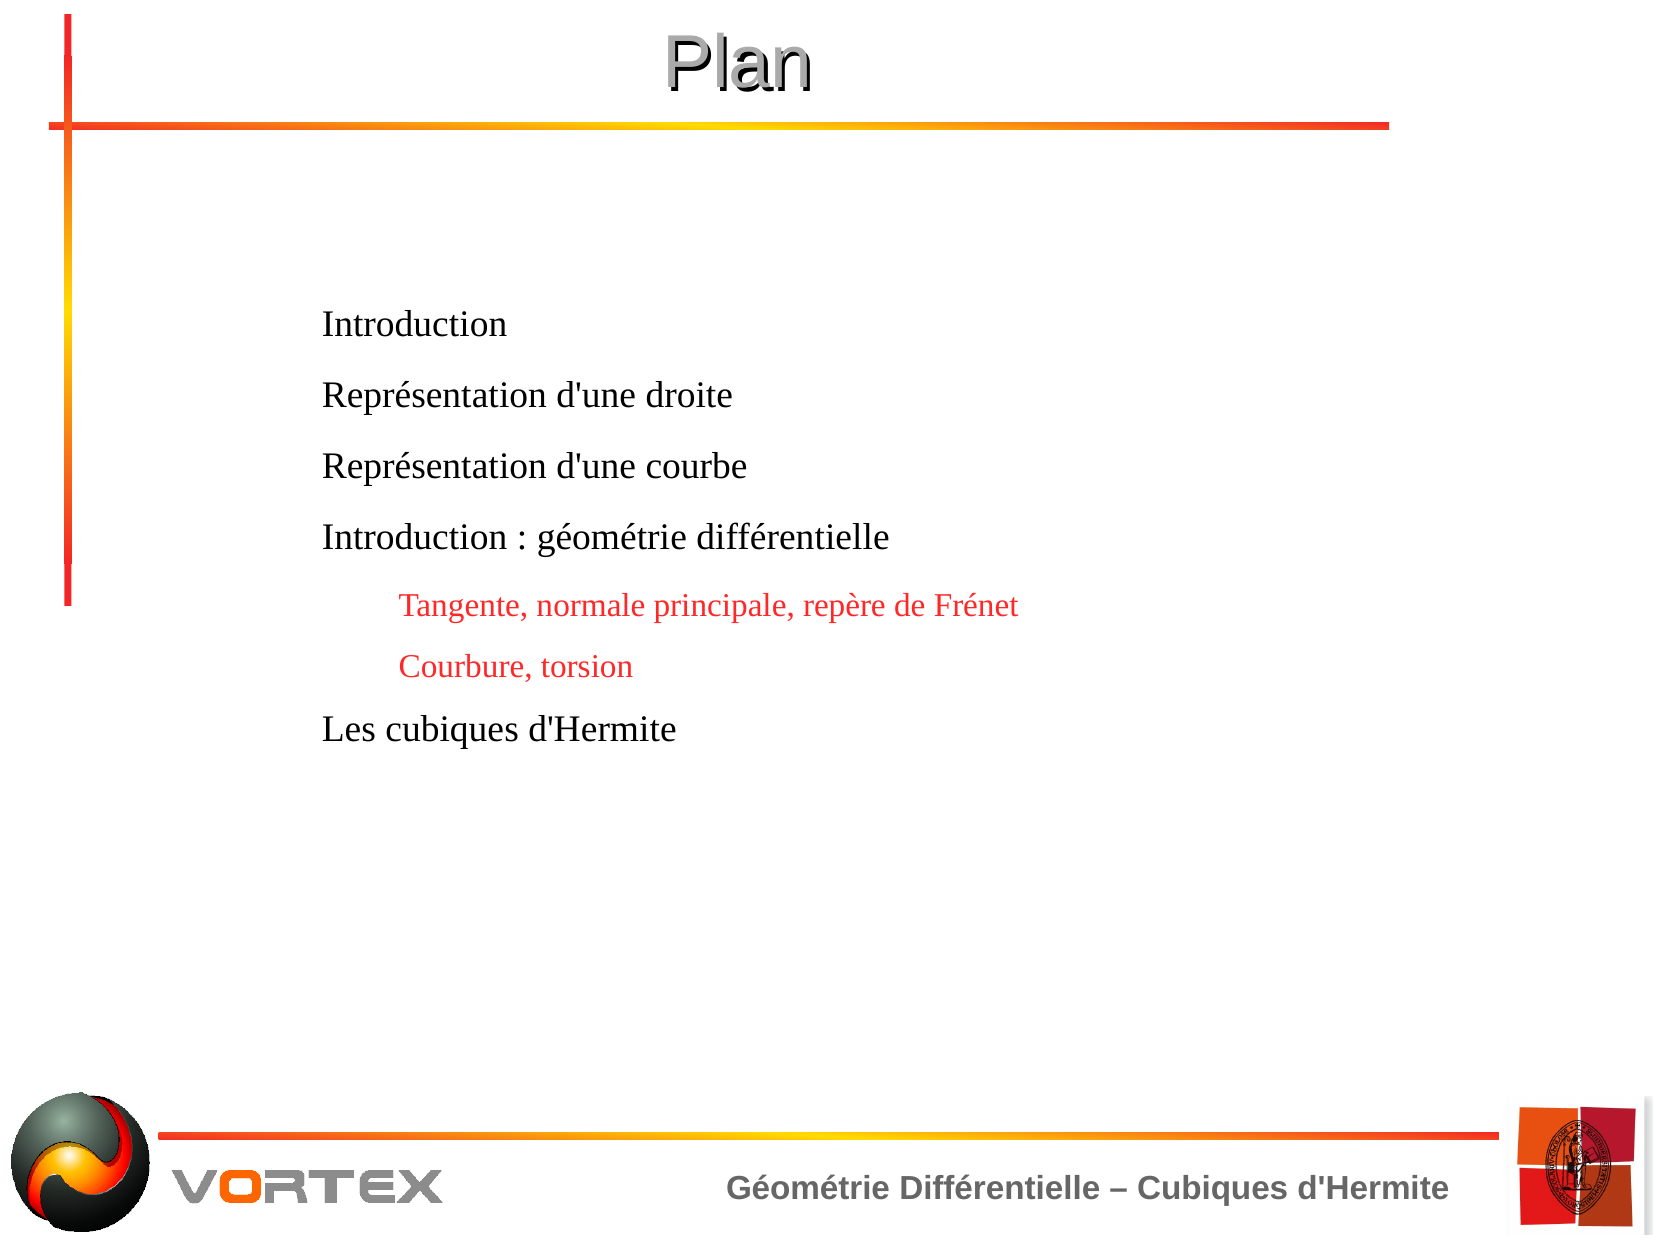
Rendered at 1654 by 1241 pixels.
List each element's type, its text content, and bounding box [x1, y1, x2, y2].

list Introduction Représentation d'une droite Représentation d'une courbe Introduction : géométrie différentielle Tangente, normale principale, repère de Frénet Courbure, torsion Les cubiques d'Hermite [304, 160, 1569, 1103]
picture [1505, 1096, 1653, 1235]
picture [11, 1092, 443, 1232]
title Plan [82, 4, 1392, 120]
